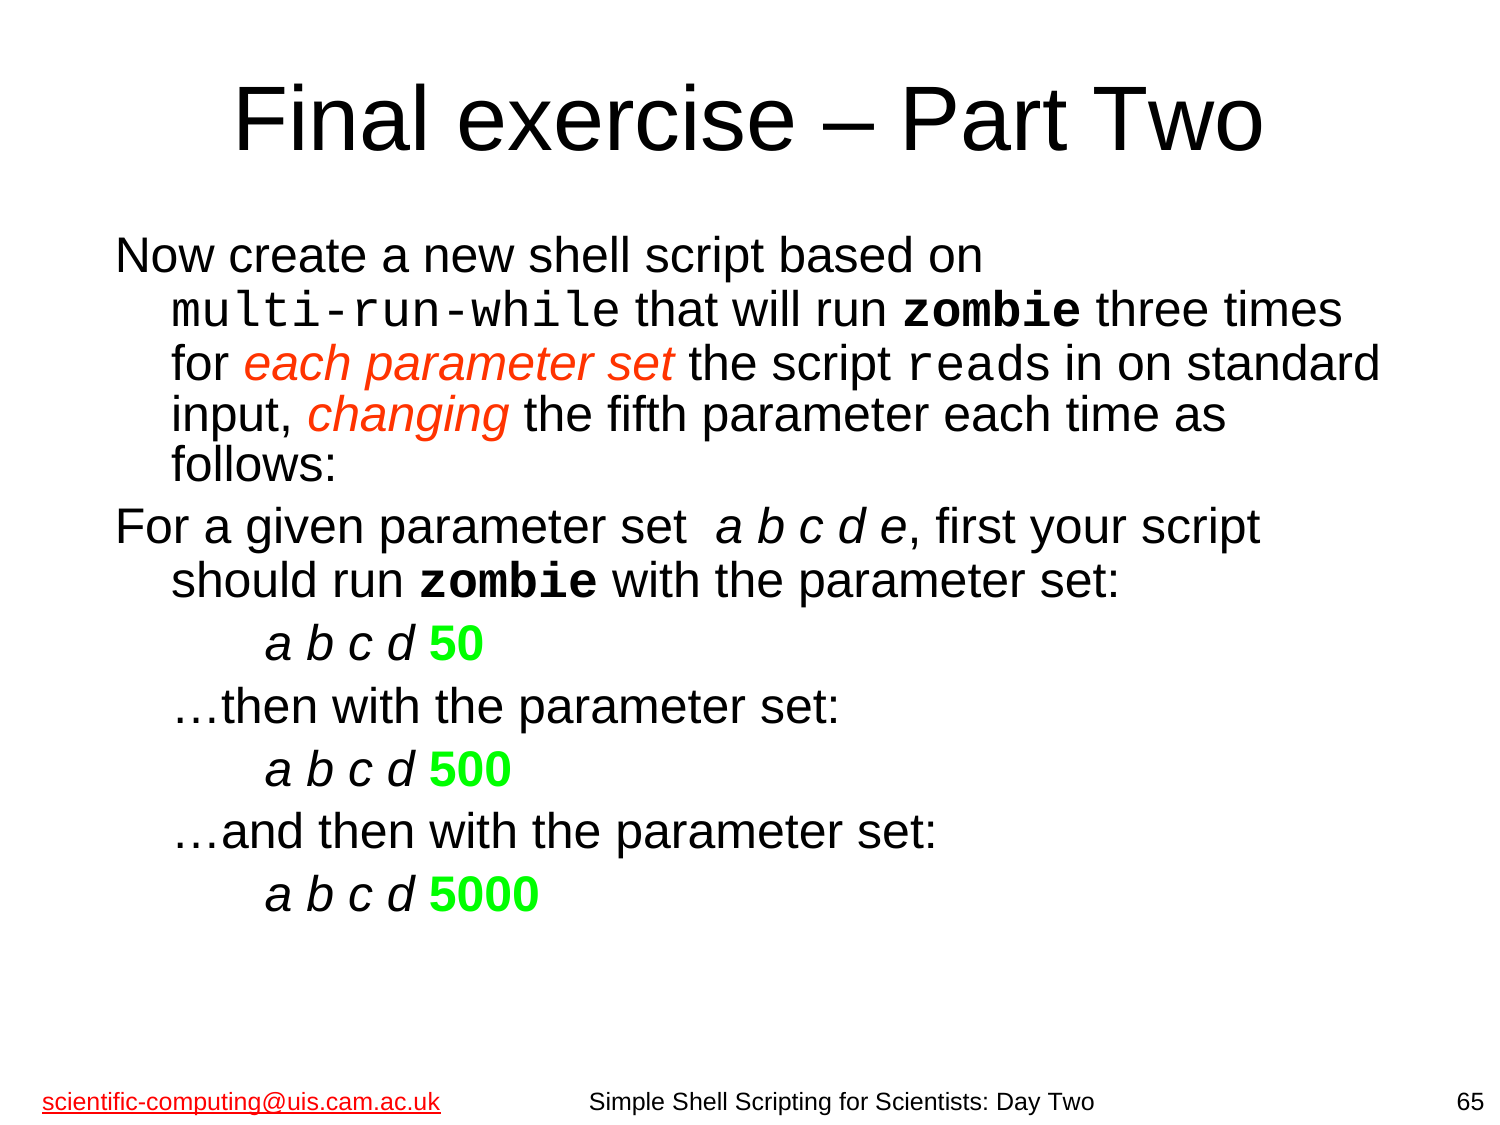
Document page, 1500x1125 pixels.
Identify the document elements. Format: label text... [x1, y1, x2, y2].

list Now create a new shell script based on multi-run-while that will run zombie three times for each parameter set the script reads in on standard input, changing the fifth parameter each time as follows: For a given parameter set a b c d e, first your script should run zombie with the parameter set: a b c d 50 …then with the parameter set: a b c d 500 …and then with the parameter set: a b c d 5000 [99, 224, 1401, 1000]
title Final exercise – Part Two [112, 59, 1388, 178]
